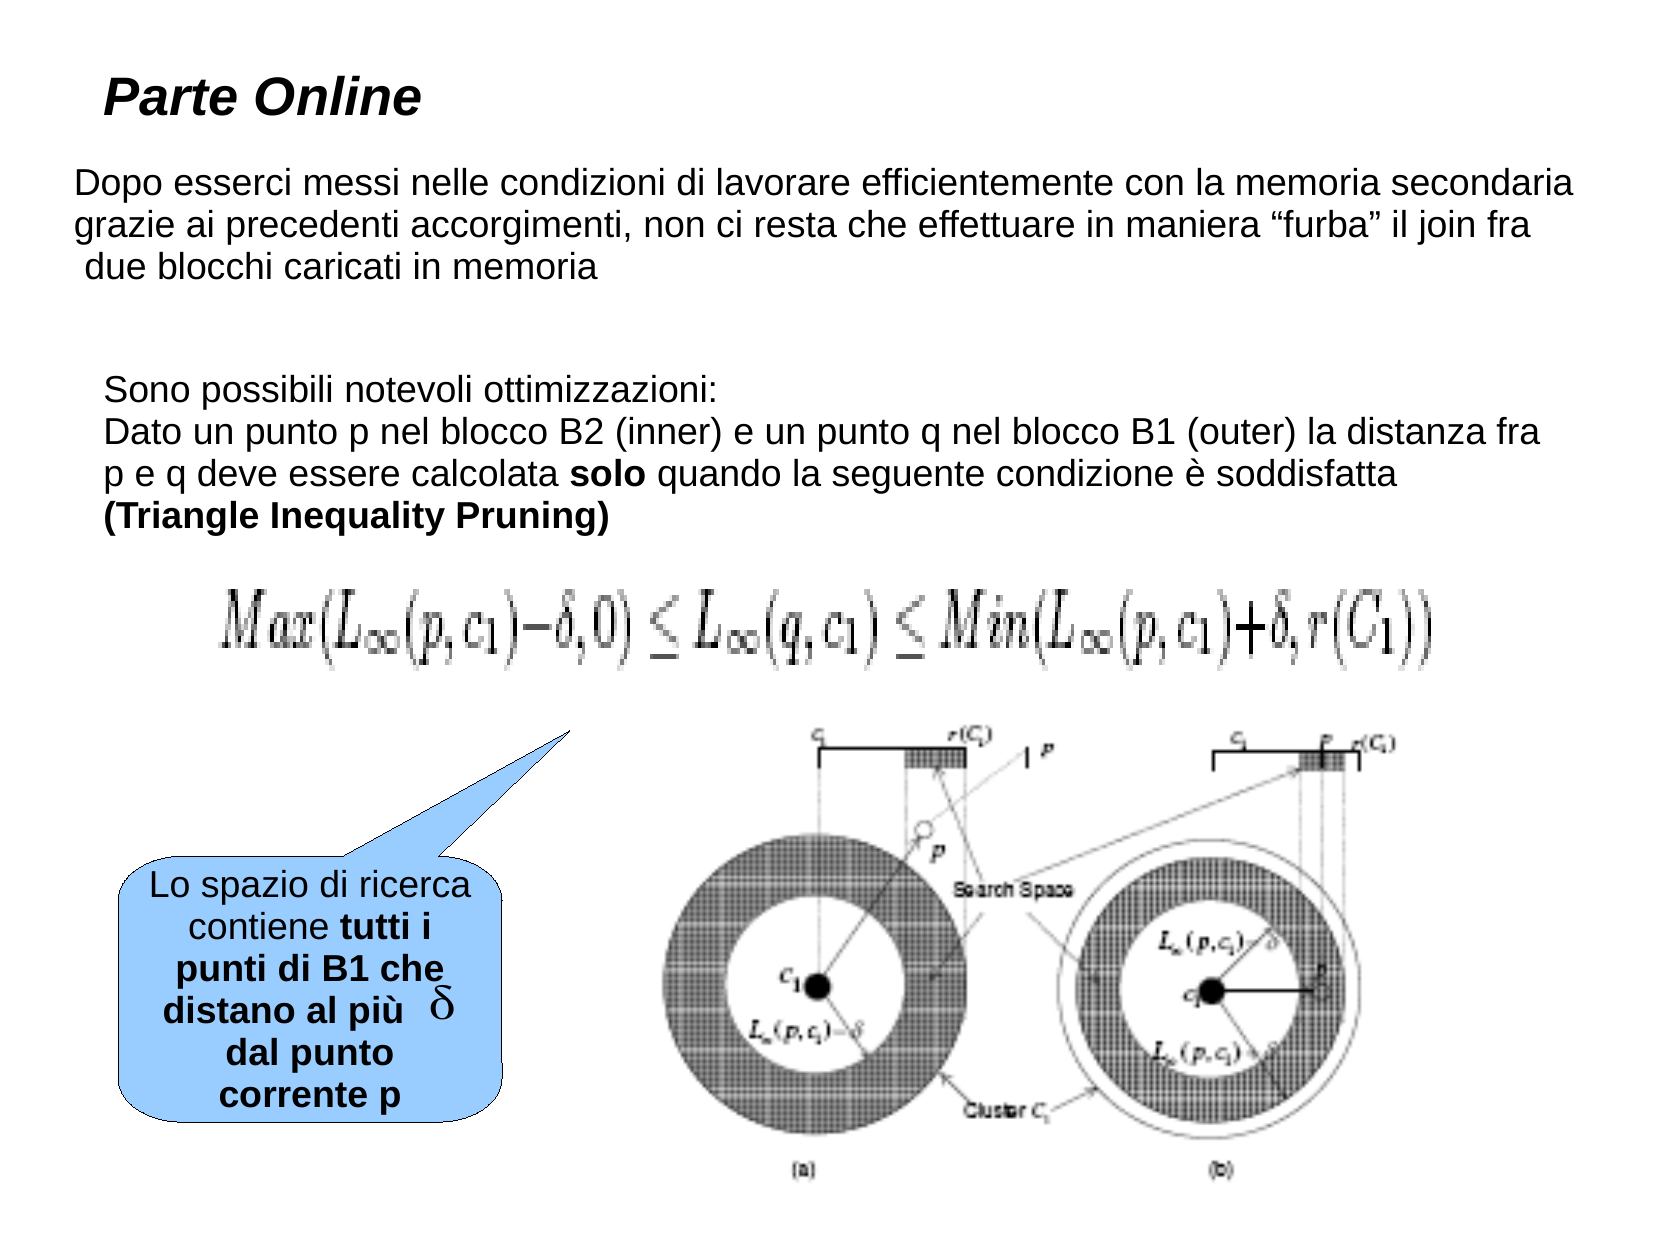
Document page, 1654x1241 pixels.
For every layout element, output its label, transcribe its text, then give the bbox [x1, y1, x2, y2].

text_box Dopo esserci messi nelle condizioni di lavorare efficientemente con la memoria secondaria grazie ai precedenti accorgimenti, non ci resta che effettuare in maniera “furba” il join fra due blocchi caricati in memoria [59, 154, 1589, 296]
text_box Sono possibili notevoli ottimizzazioni: Dato un punto p nel blocco B2 (inner) e un punto q nel blocco B1 (outer) la distanza fra p e q deve essere calcolata solo quando la seguente condizione è soddisfatta (Triangle Inequality Pruning) [88, 361, 1567, 547]
text_box Parte Online [88, 59, 438, 136]
chart [413, 974, 473, 1034]
picture [620, 708, 1418, 1205]
picture [206, 561, 1447, 696]
text_box Lo spazio di ricerca contiene tutti i punti di B1 che distano al più dal punto corrente p [118, 730, 570, 1123]
